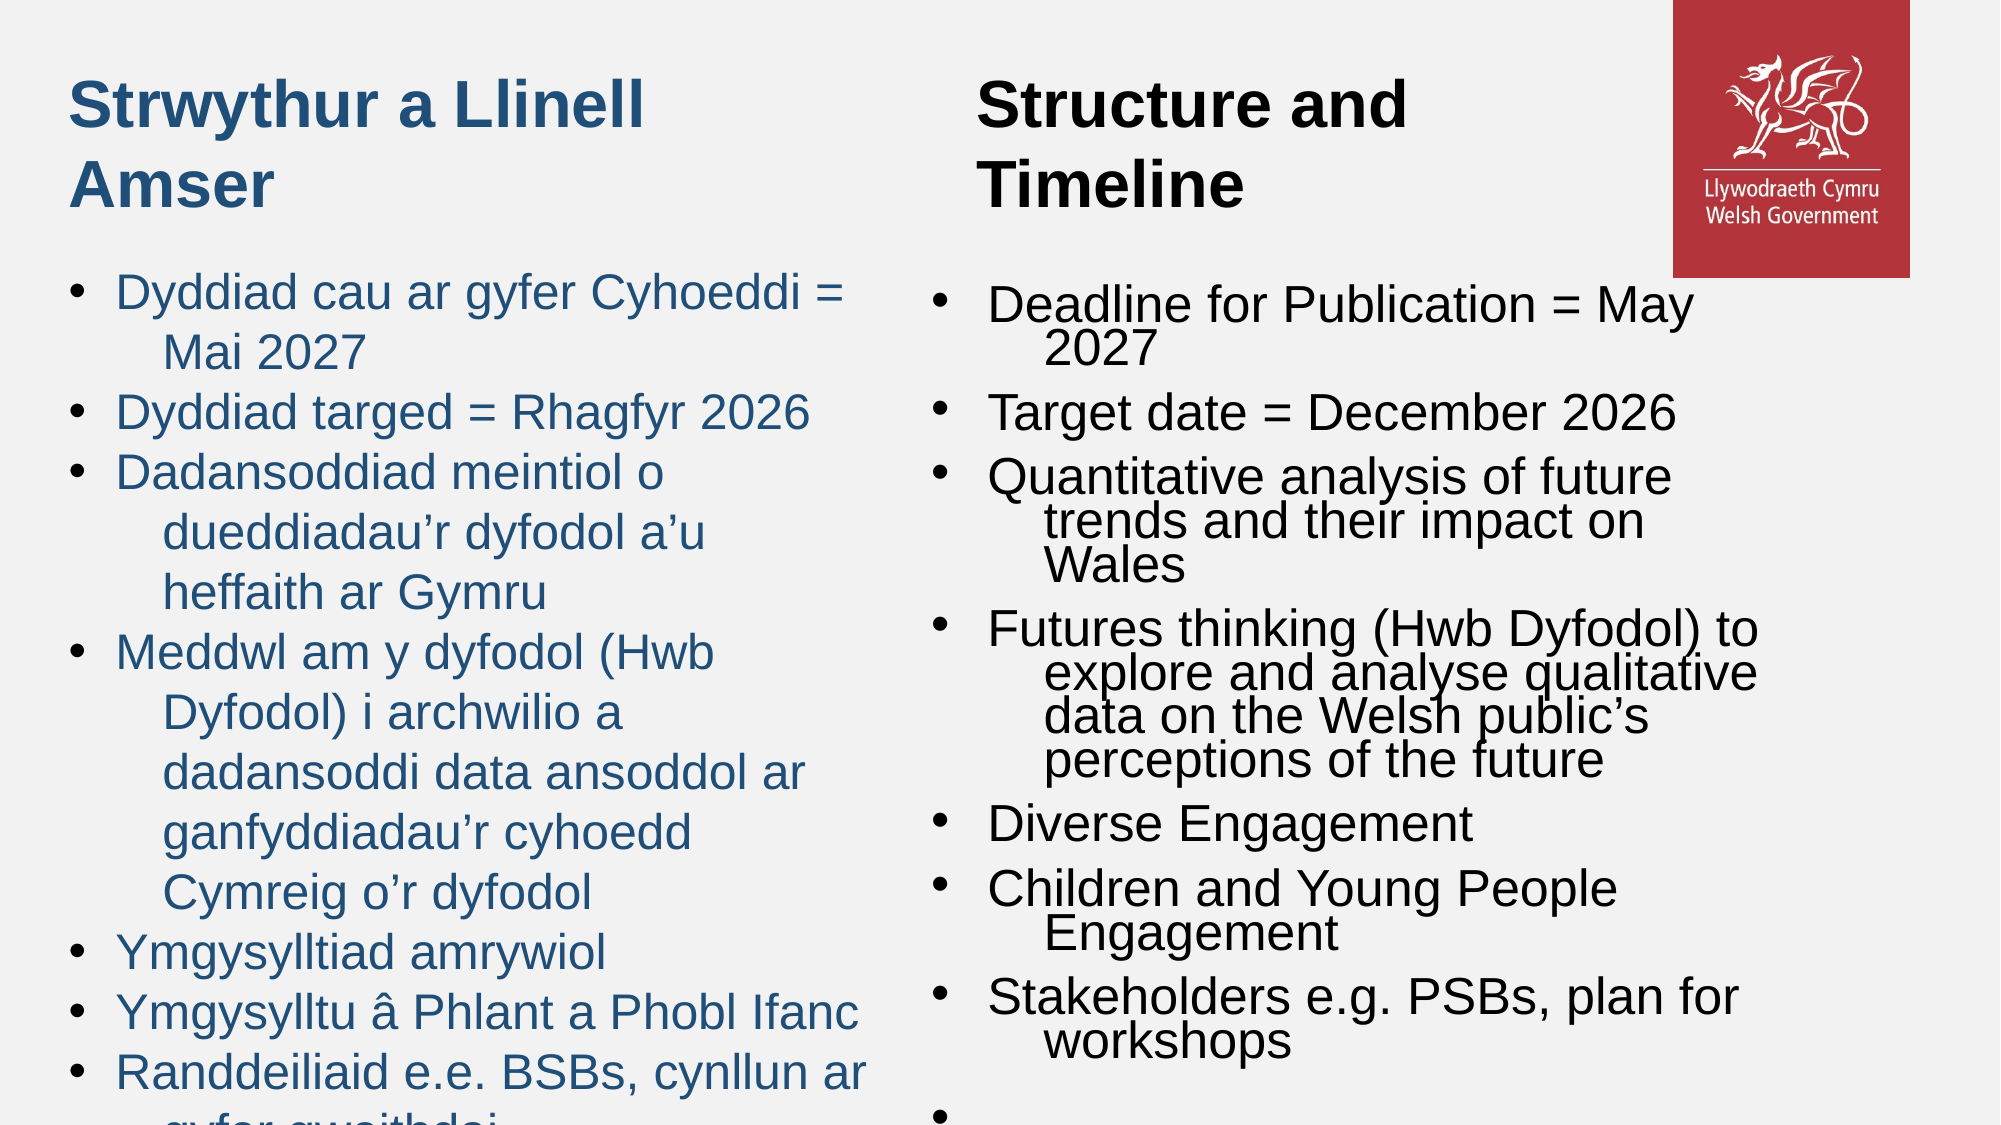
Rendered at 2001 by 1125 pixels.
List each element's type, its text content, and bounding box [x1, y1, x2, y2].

text_box Structure and Timeline [961, 53, 1625, 231]
subtitle Deadline for Publication = May 2027 Target date = December 2026 Quantitative analysis of future trends and their impact on Wales Futures thinking (Hwb Dyfodol) to explore and analyse qualitative data on the Welsh public’s perceptions of the future Diverse Engagement Children and Young People Engagement Stakeholders e.g. PSBs, plan for workshops [916, 279, 1808, 1110]
text_box Dyddiad cau ar gyfer Cyhoeddi = Mai 2027 Dyddiad targed = Rhagfyr 2026 Dadansoddiad meintiol o dueddiadau’r dyfodol a’u heffaith ar Gymru Meddwl am y dyfodol (Hwb Dyfodol) i archwilio a dadansoddi data ansoddol ar ganfyddiadau’r cyhoedd Cymreig o’r dyfodol Ymgysylltiad amrywiol Ymgysylltu â Phlant a Phobl Ifanc Randdeiliaid e.e. BSBs, cynllun ar gyfer gweithdai [53, 252, 894, 1116]
text_box Strwythur a Llinell Amser [53, 53, 846, 231]
